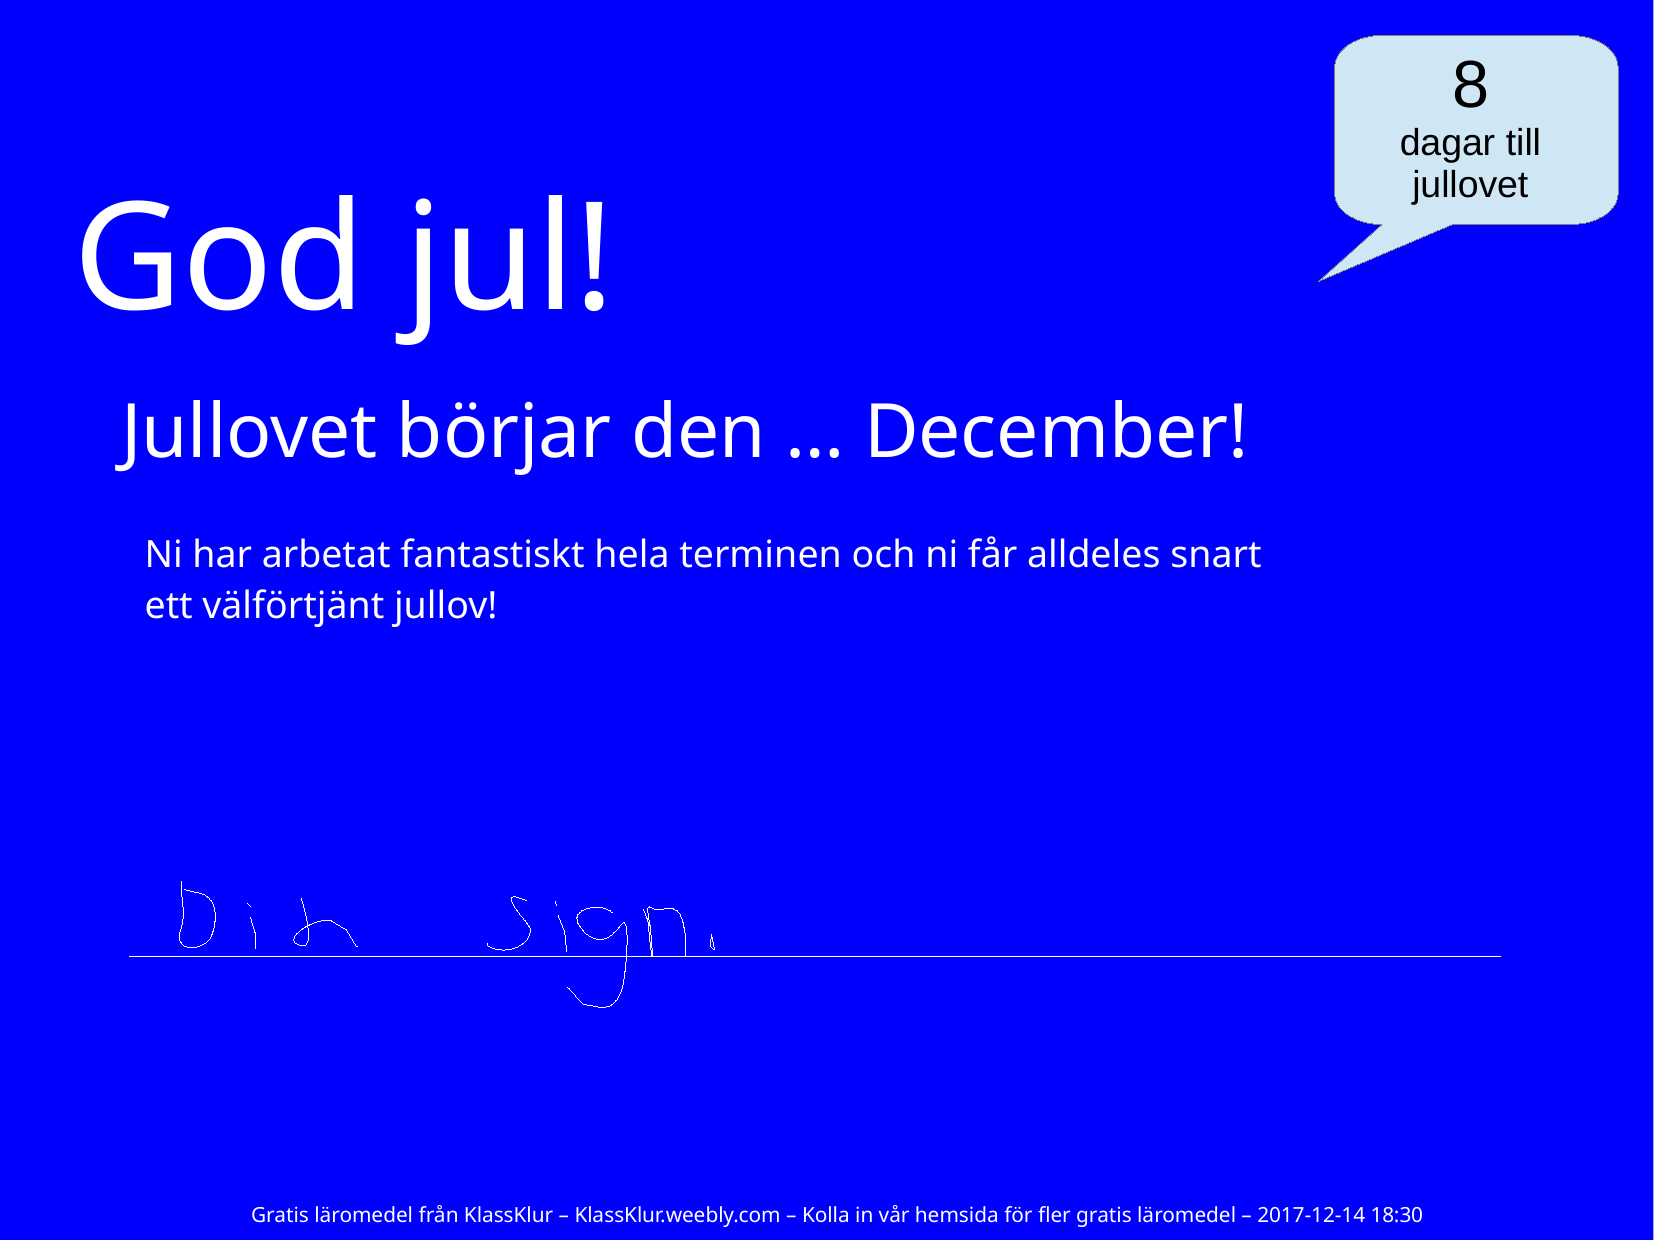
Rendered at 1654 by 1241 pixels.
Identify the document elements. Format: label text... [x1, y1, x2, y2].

text_box Ni har arbetat fantastiskt hela terminen och ni får alldeles snart ett välförtjänt jullov! [129, 519, 1335, 635]
text_box Gratis läromedel från KlassKlur – KlassKlur.weebly.com – Kolla in vår hemsida för fler gratis läromedel – 2017-12-14 18:30 [236, 1192, 1654, 1241]
text_box 8 dagar till jullovet [1370, 39, 1571, 213]
text_box God jul! [59, 141, 1264, 357]
text_box [1318, 35, 1619, 282]
text_box Jullovet börjar den … December! [106, 369, 1312, 485]
